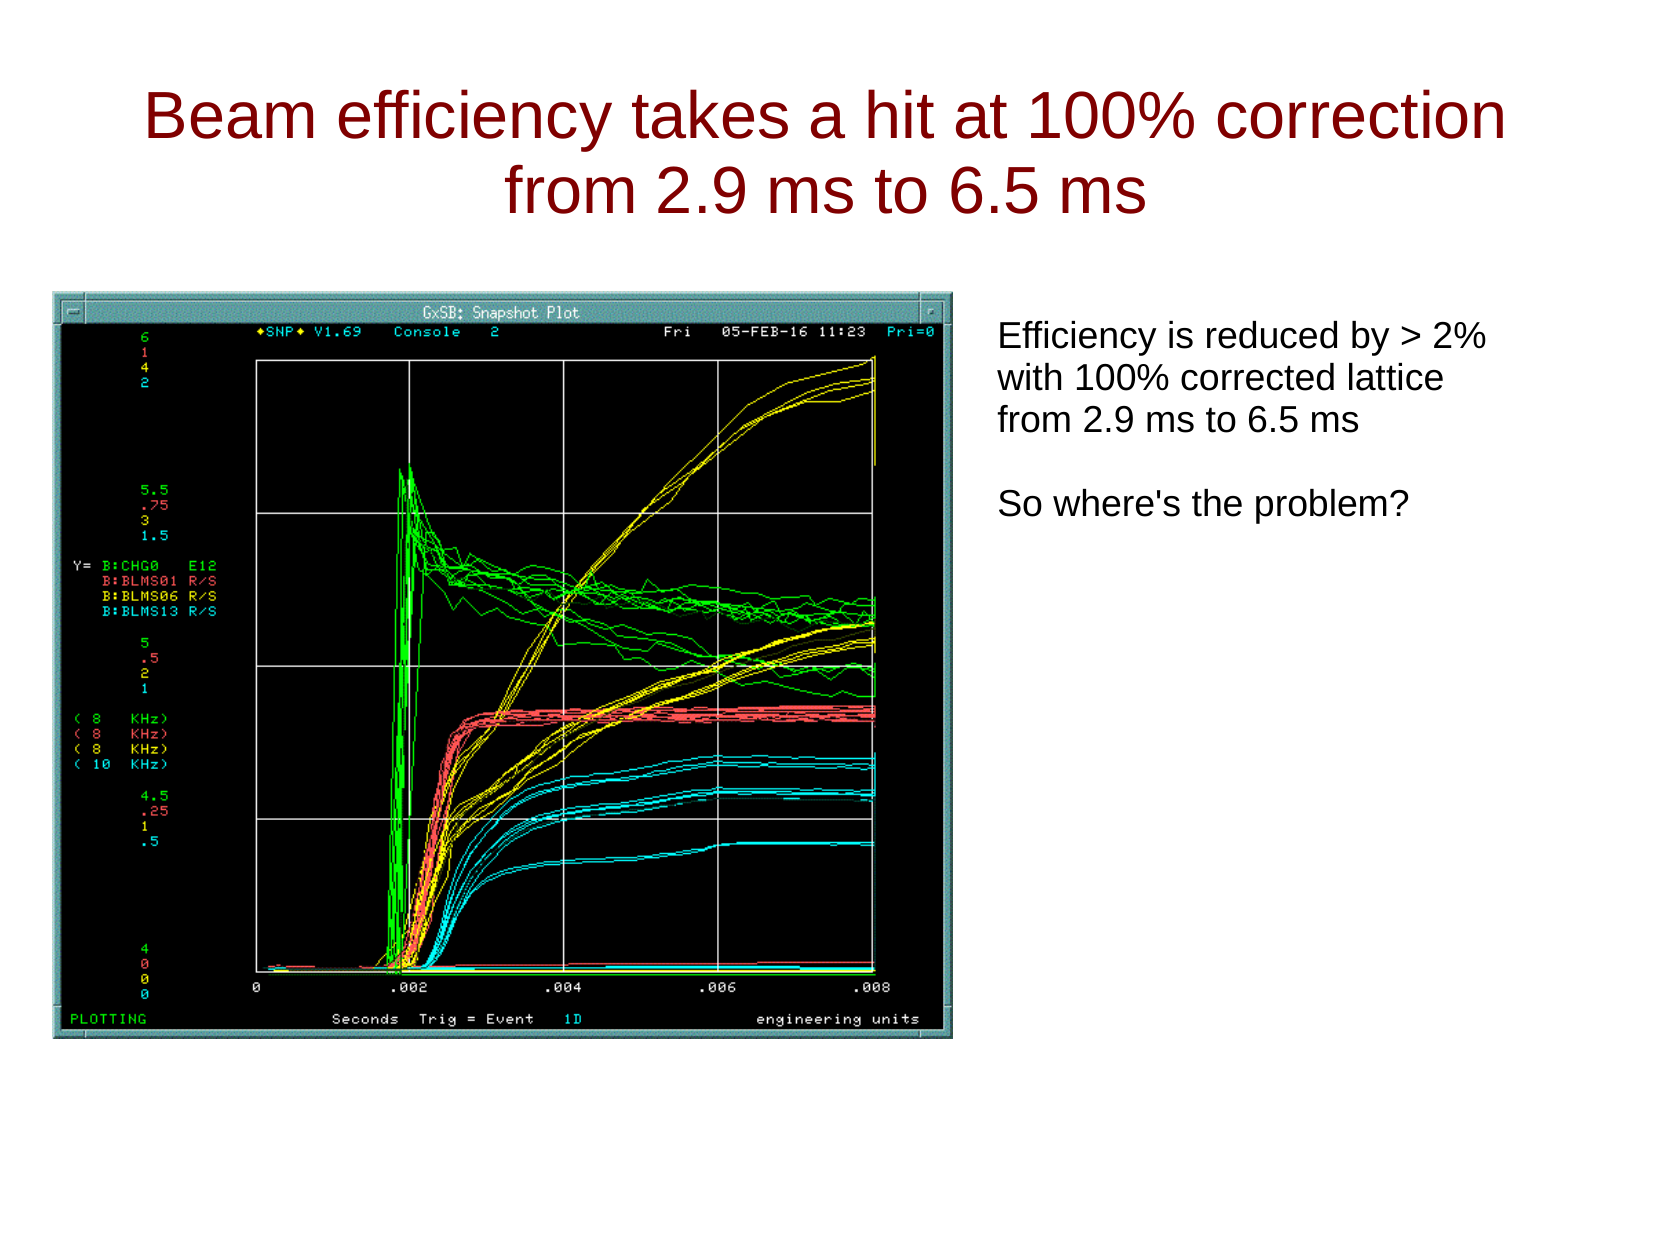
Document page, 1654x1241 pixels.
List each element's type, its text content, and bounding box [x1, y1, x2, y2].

text_box Efficiency is reduced by > 2% with 100% corrected lattice from 2.9 ms to 6.5 ms So where's the problem? [982, 307, 1512, 533]
title Beam efficiency takes a hit at 100% correction from 2.9 ms to 6.5 ms [82, 49, 1571, 257]
picture [52, 291, 953, 1039]
